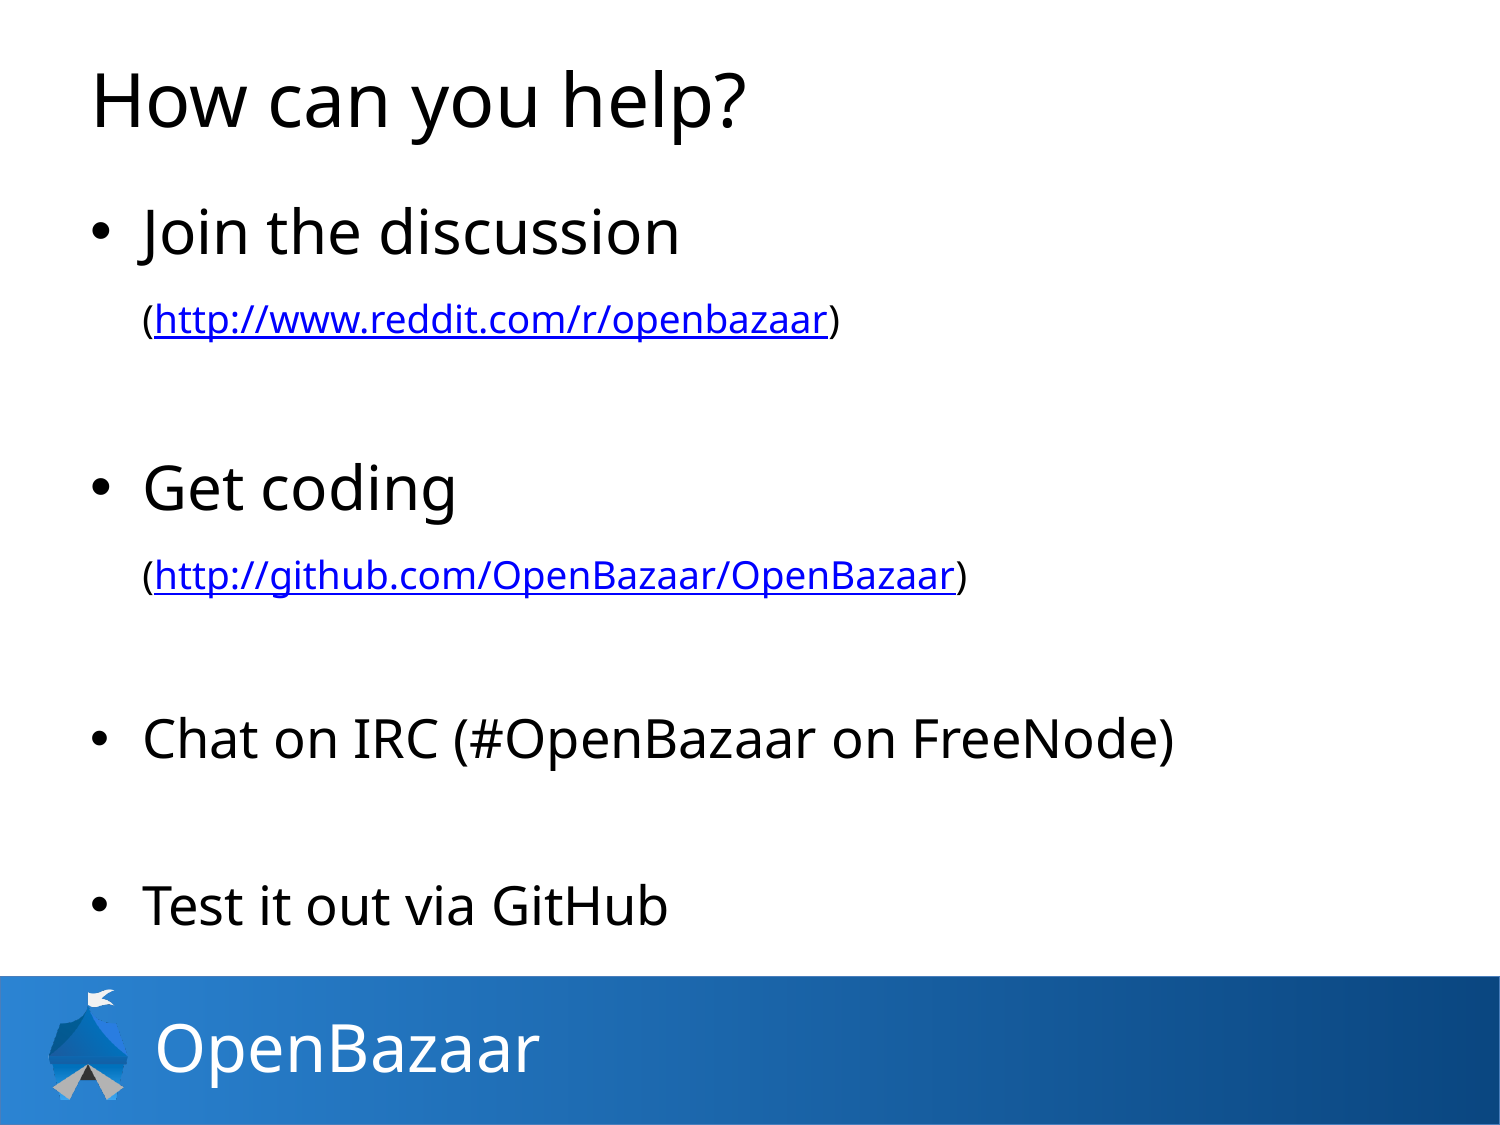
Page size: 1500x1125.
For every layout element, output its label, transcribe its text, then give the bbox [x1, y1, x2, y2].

picture [40, 985, 136, 1105]
title How can you help? [75, 45, 1425, 155]
list Join the discussion (http://www.reddit.com/r/openbazaar) Get coding (http://github.com/OpenBazaar/OpenBazaar) Chat on IRC (#OpenBazaar on FreeNode) Test it out via GitHub [75, 185, 1425, 949]
